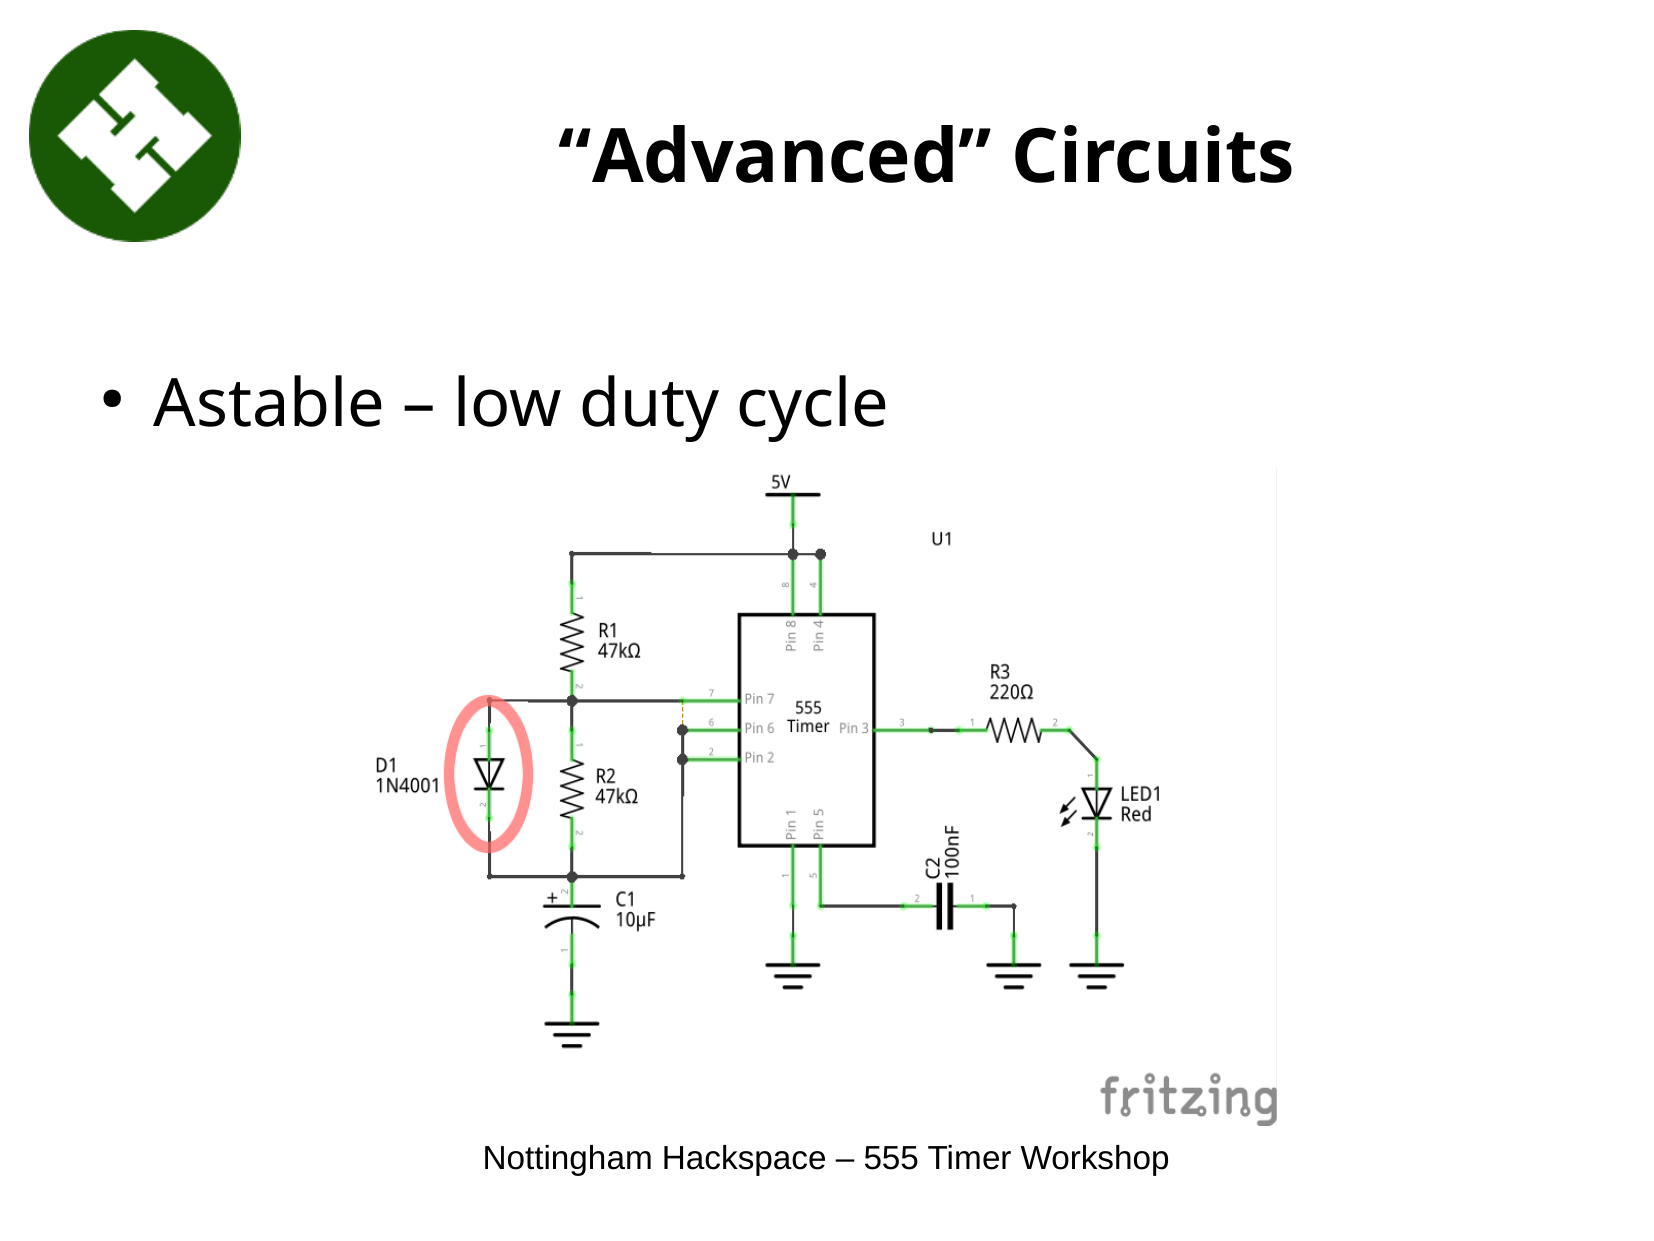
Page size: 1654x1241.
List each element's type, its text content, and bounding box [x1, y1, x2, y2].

title “Advanced” Circuits [283, 49, 1571, 257]
picture [375, 468, 1278, 1126]
picture [29, 30, 241, 242]
list Astable – low duty cycle [82, 355, 1571, 928]
